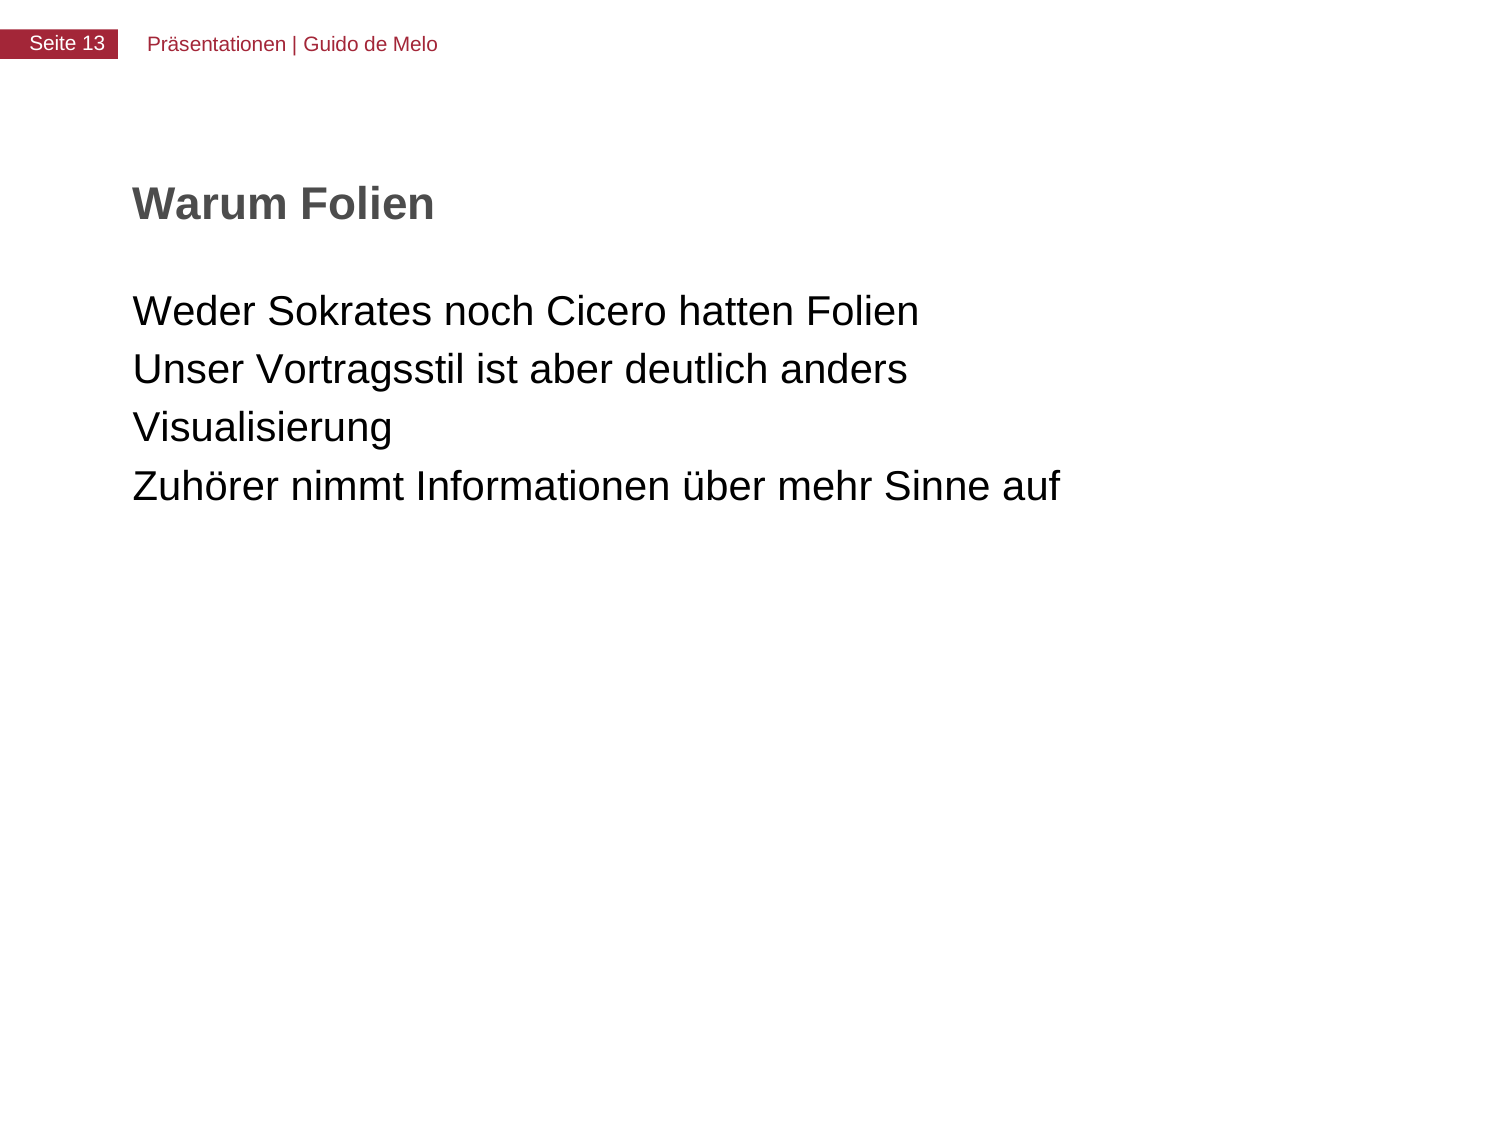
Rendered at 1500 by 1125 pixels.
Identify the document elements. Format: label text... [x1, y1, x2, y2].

title Warum Folien [132, 149, 1413, 258]
list Weder Sokrates noch Cicero hatten Folien Unser Vortragsstil ist aber deutlich anders Visualisierung Zuhörer nimmt Informationen über mehr Sinne auf [132, 287, 1371, 888]
